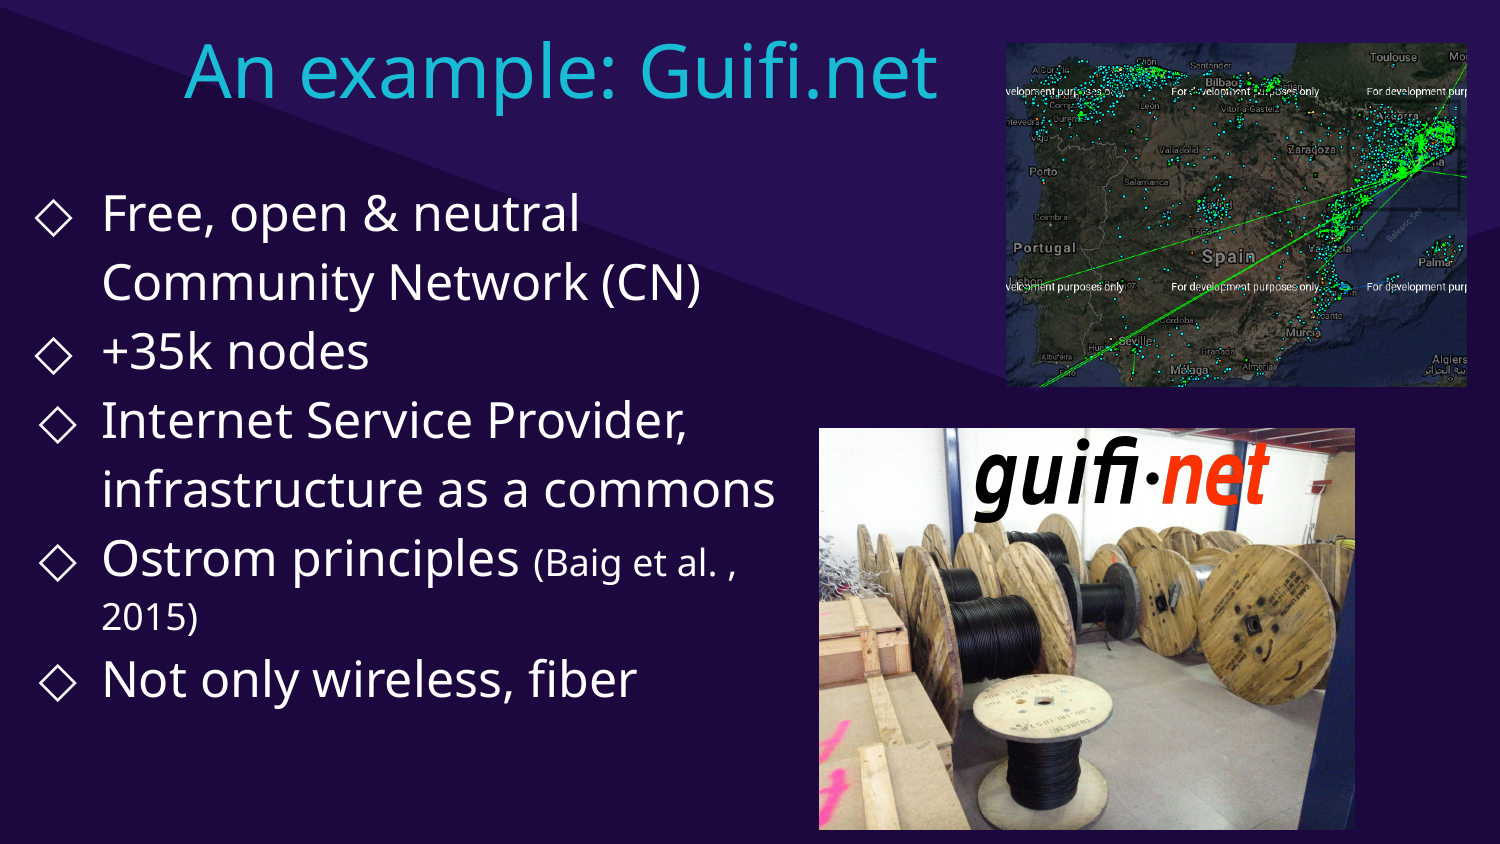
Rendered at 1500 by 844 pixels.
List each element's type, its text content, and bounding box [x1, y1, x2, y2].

picture [1006, 43, 1467, 387]
list Free, open & neutral Community Network (CN) +35k nodes Internet Service Provider, infrastructure as a commons Ostrom principles (Baig et al. , 2015) Not only wireless, fiber [11, 157, 820, 799]
picture [819, 428, 1355, 830]
title An example: Guifi.net [169, 22, 1189, 129]
